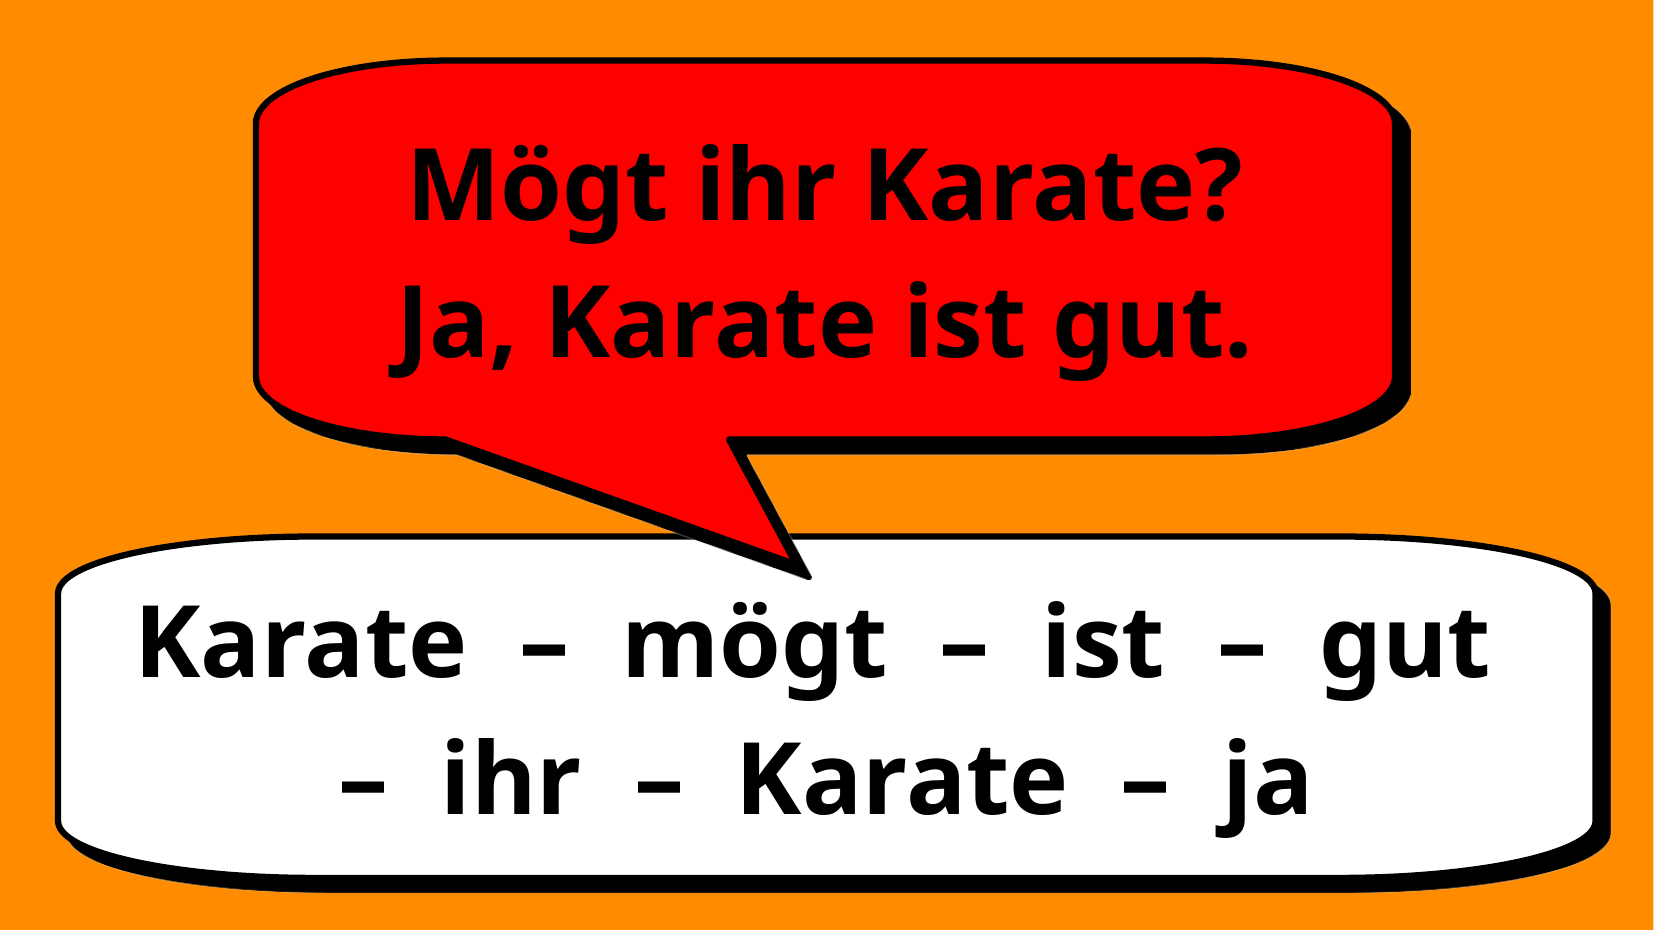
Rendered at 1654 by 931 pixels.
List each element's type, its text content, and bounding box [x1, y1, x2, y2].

text_box Karate – mögt – ist – gut – ihr – Karate – ja [58, 536, 1596, 878]
text_box Mögt ihr Karate? Ja, Karate ist gut. [255, 60, 1396, 565]
